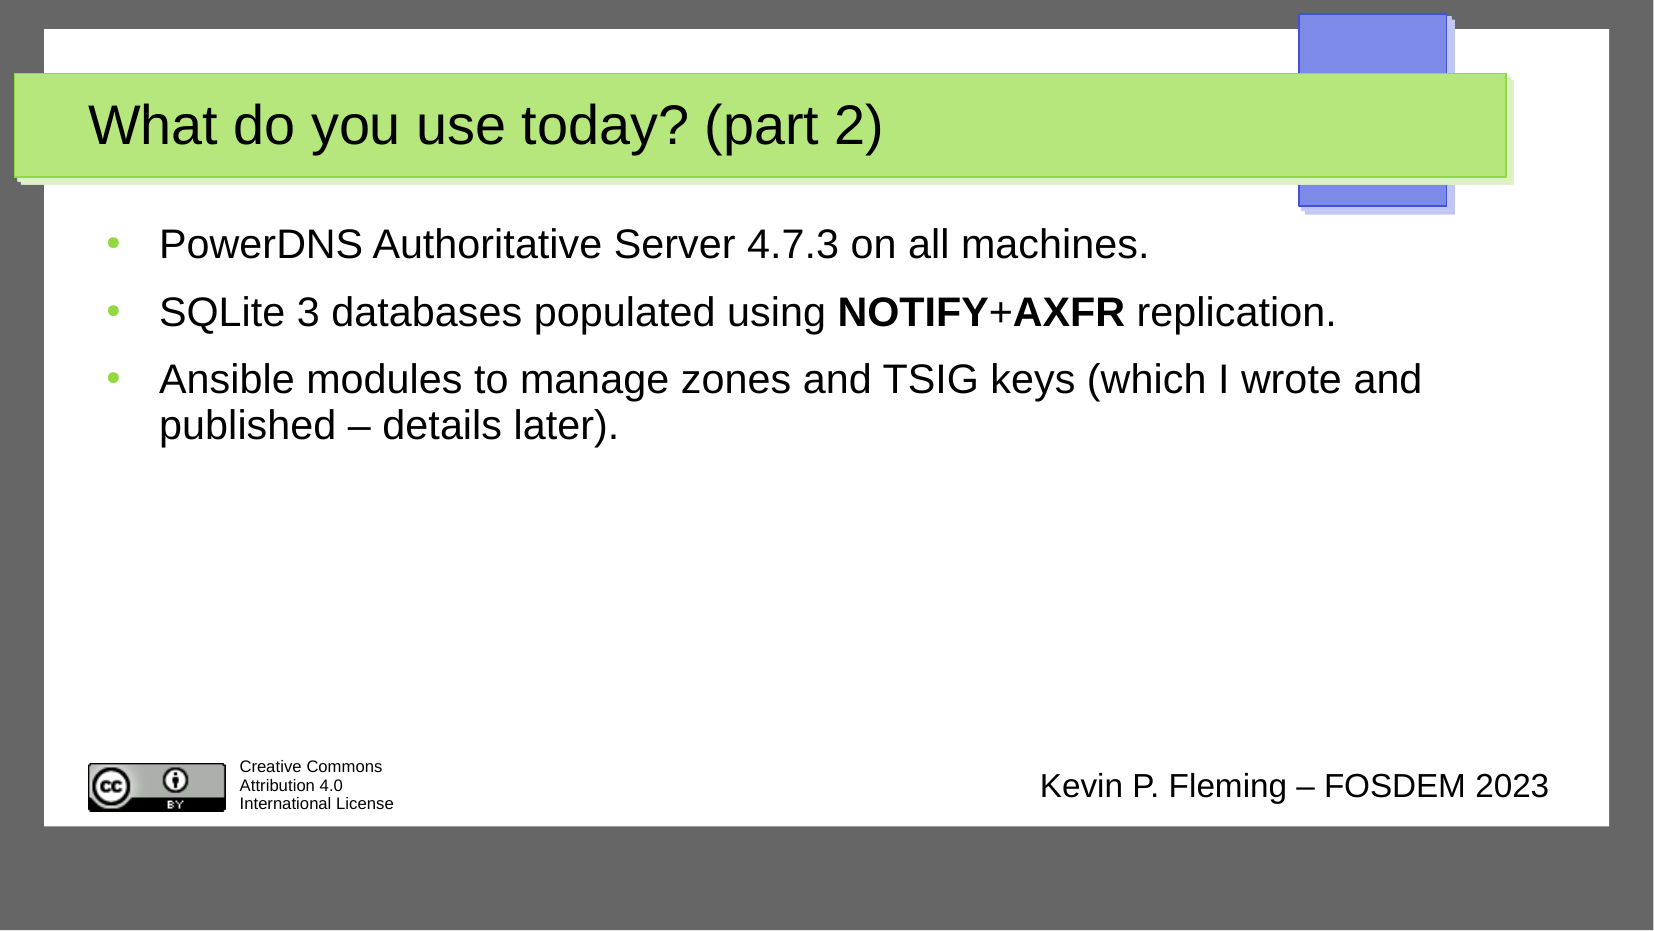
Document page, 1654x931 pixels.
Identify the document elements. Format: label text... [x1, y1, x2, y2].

list PowerDNS Authoritative Server 4.7.3 on all machines. SQLite 3 databases populated using NOTIFY+AXFR replication. Ansible modules to manage zones and TSIG keys (which I wrote and published – details later). [88, 221, 1565, 812]
title What do you use today? (part 2) [88, 73, 1506, 177]
